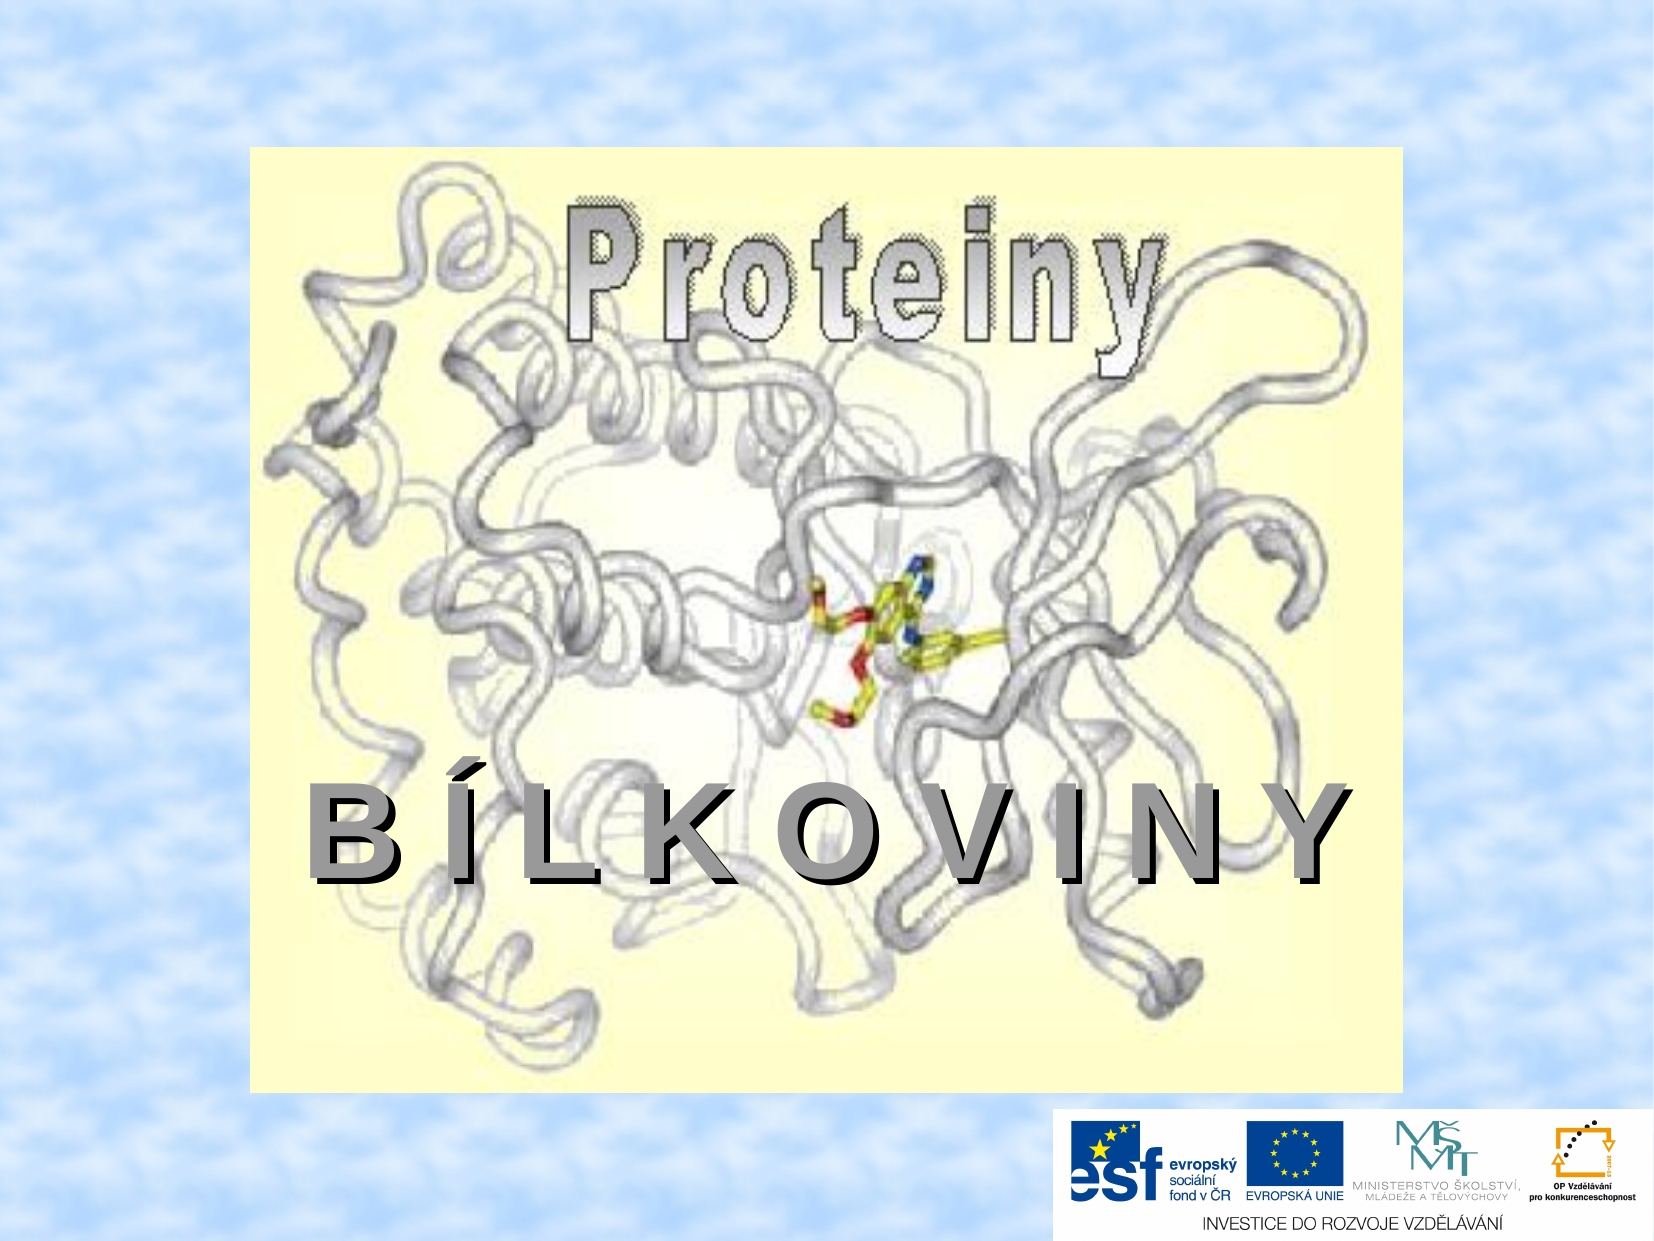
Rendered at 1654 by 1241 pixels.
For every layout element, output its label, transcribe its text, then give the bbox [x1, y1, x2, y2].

picture [0, 0, 1654, 1241]
subtitle B Í L K O V I N Y [82, 421, 1571, 1241]
